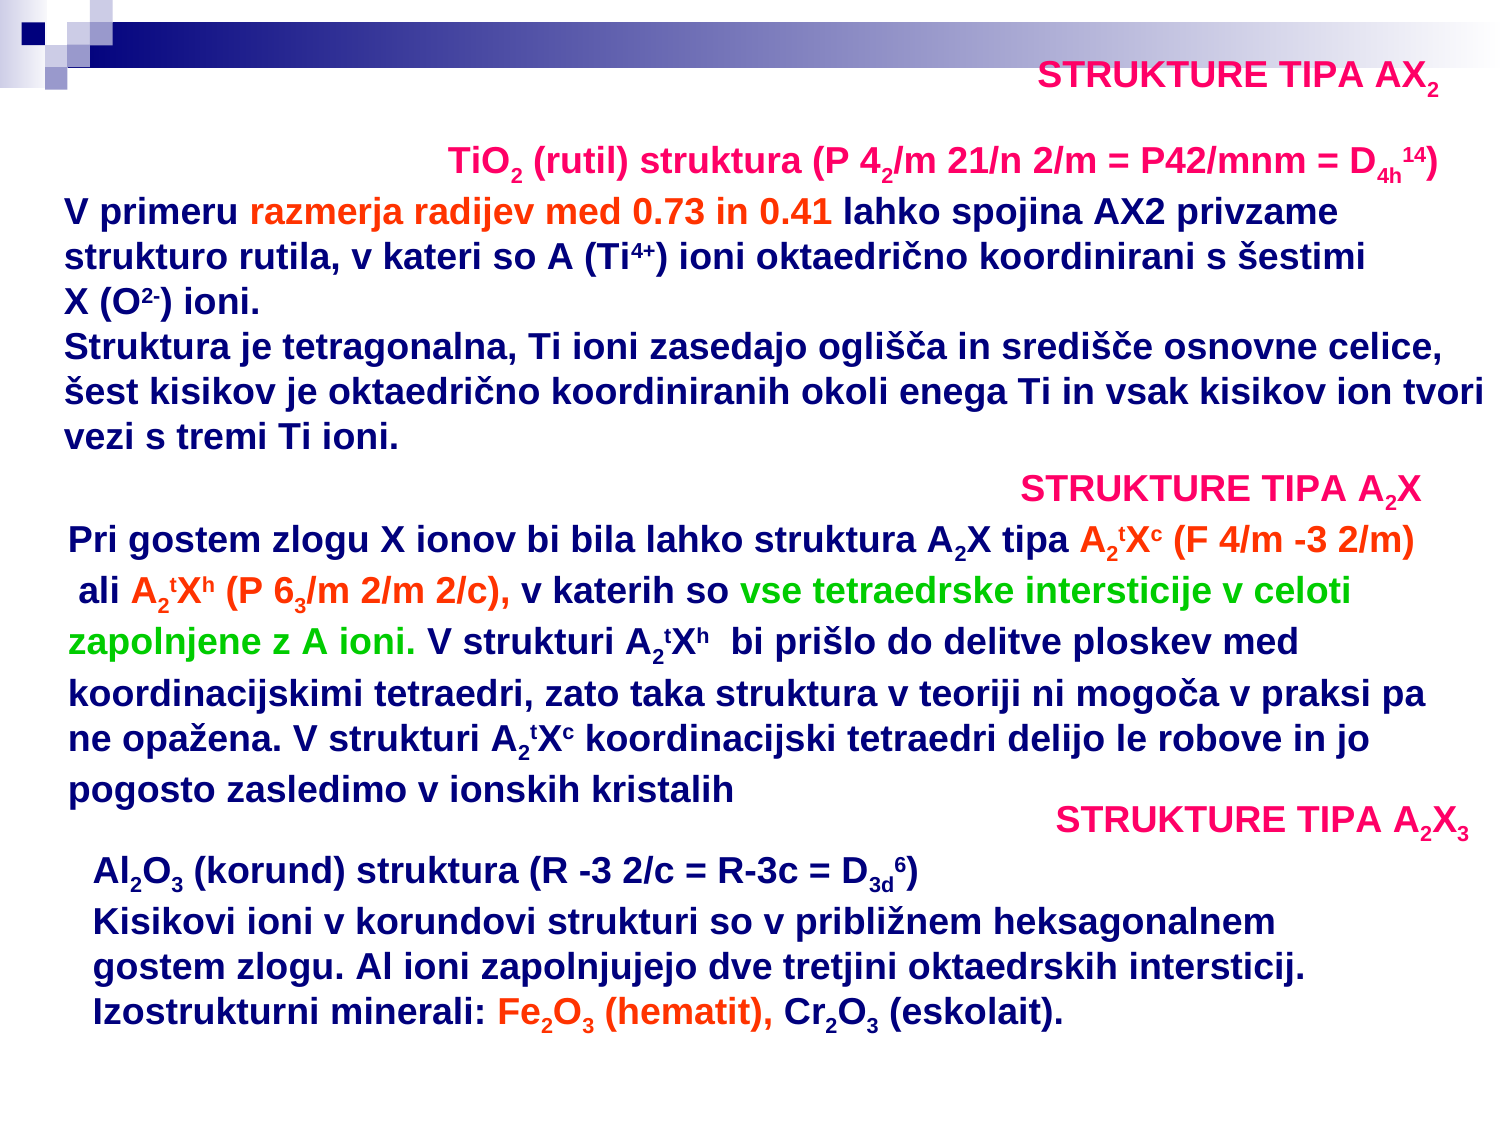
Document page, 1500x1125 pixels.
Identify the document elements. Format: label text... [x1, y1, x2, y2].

text_box TiO2 (rutil) struktura (P 42/m 21/n 2/m = P42/mnm = D4h14) V primeru razmerja radijev med 0.73 in 0.41 lahko spojina AX2 privzame strukturo rutila, v kateri so A (Ti4+) ioni oktaedrično koordinirani s šestimi X (O2-) ioni. Struktura je tetragonalna, Ti ioni zasedajo oglišča in središče osnovne celice, šest kisikov je oktaedrično koordiniranih okoli enega Ti in vsak kisikov ion tvori vezi s tremi Ti ioni. [49, 128, 1500, 466]
text_box STRUKTURE TIPA A2X3 Al2O3 (korund) struktura (R -3 2/c = R-3c = D3d6) Kisikovi ioni v korundovi strukturi so v približnem heksagonalnem gostem zlogu. Al ioni zapolnjujejo dve tretjini oktaedrskih intersticij. Izostrukturni minerali: Fe2O3 (hematit), Cr2O3 (eskolait). [77, 786, 1485, 1046]
text_box STRUKTURE TIPA AX2 [1022, 42, 1454, 110]
text_box STRUKTURE TIPA A2X Pri gostem zlogu X ionov bi bila lahko struktura A2X tipa A2tXc (F 4/m -3 2/m) ali A2tXh (P 63/m 2/m 2/c), v katerih so vse tetraedrske intersticije v celoti zapolnjene z A ioni. V strukturi A2tXh bi prišlo do delitve ploskev med koordinacijskimi tetraedri, zato taka struktura v teoriji ni mogoča v praksi pa ne opažena. V strukturi A2tXc koordinacijski tetraedri delijo le robove in jo pogosto zasledimo v ionskih kristalih [53, 456, 1453, 818]
